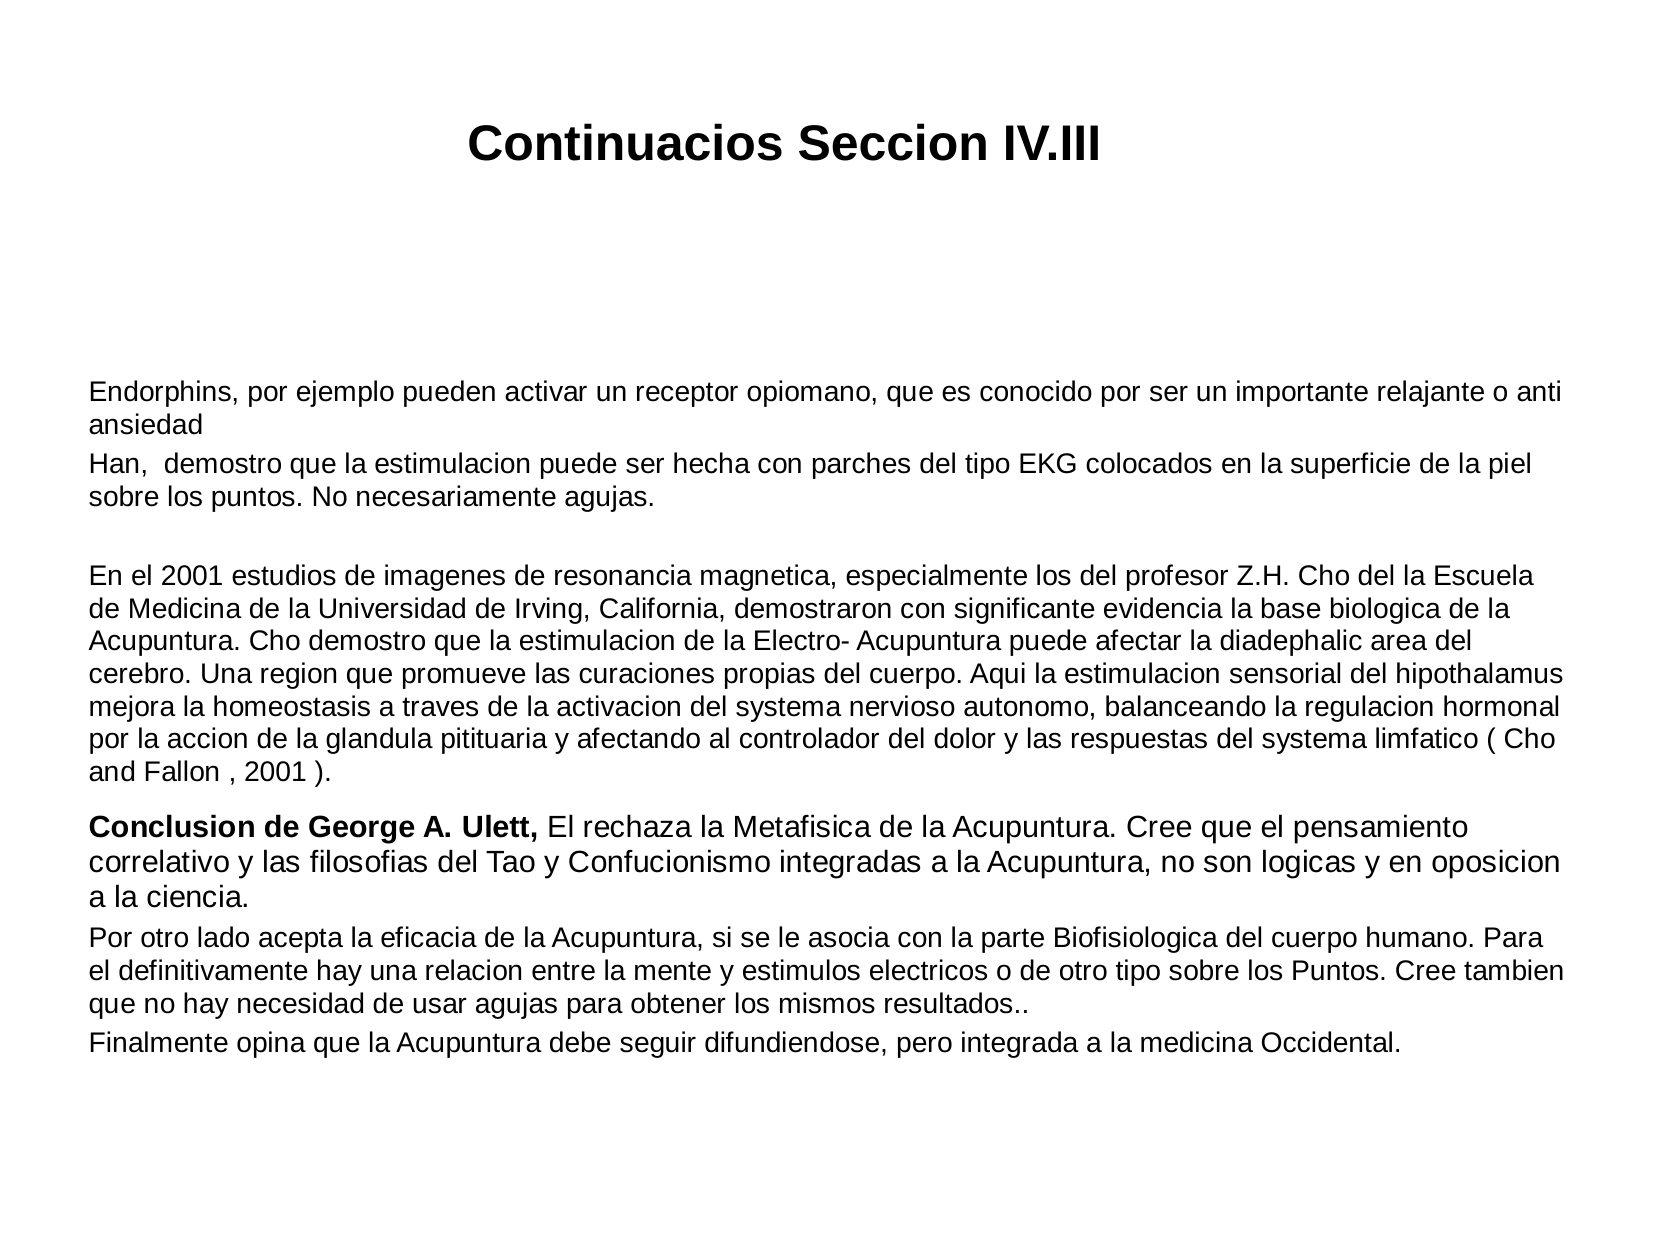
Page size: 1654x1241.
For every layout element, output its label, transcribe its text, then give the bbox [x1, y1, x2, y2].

title Continuacios Seccion IV.III [82, 56, 1571, 250]
chart [87, 300, 1570, 1114]
